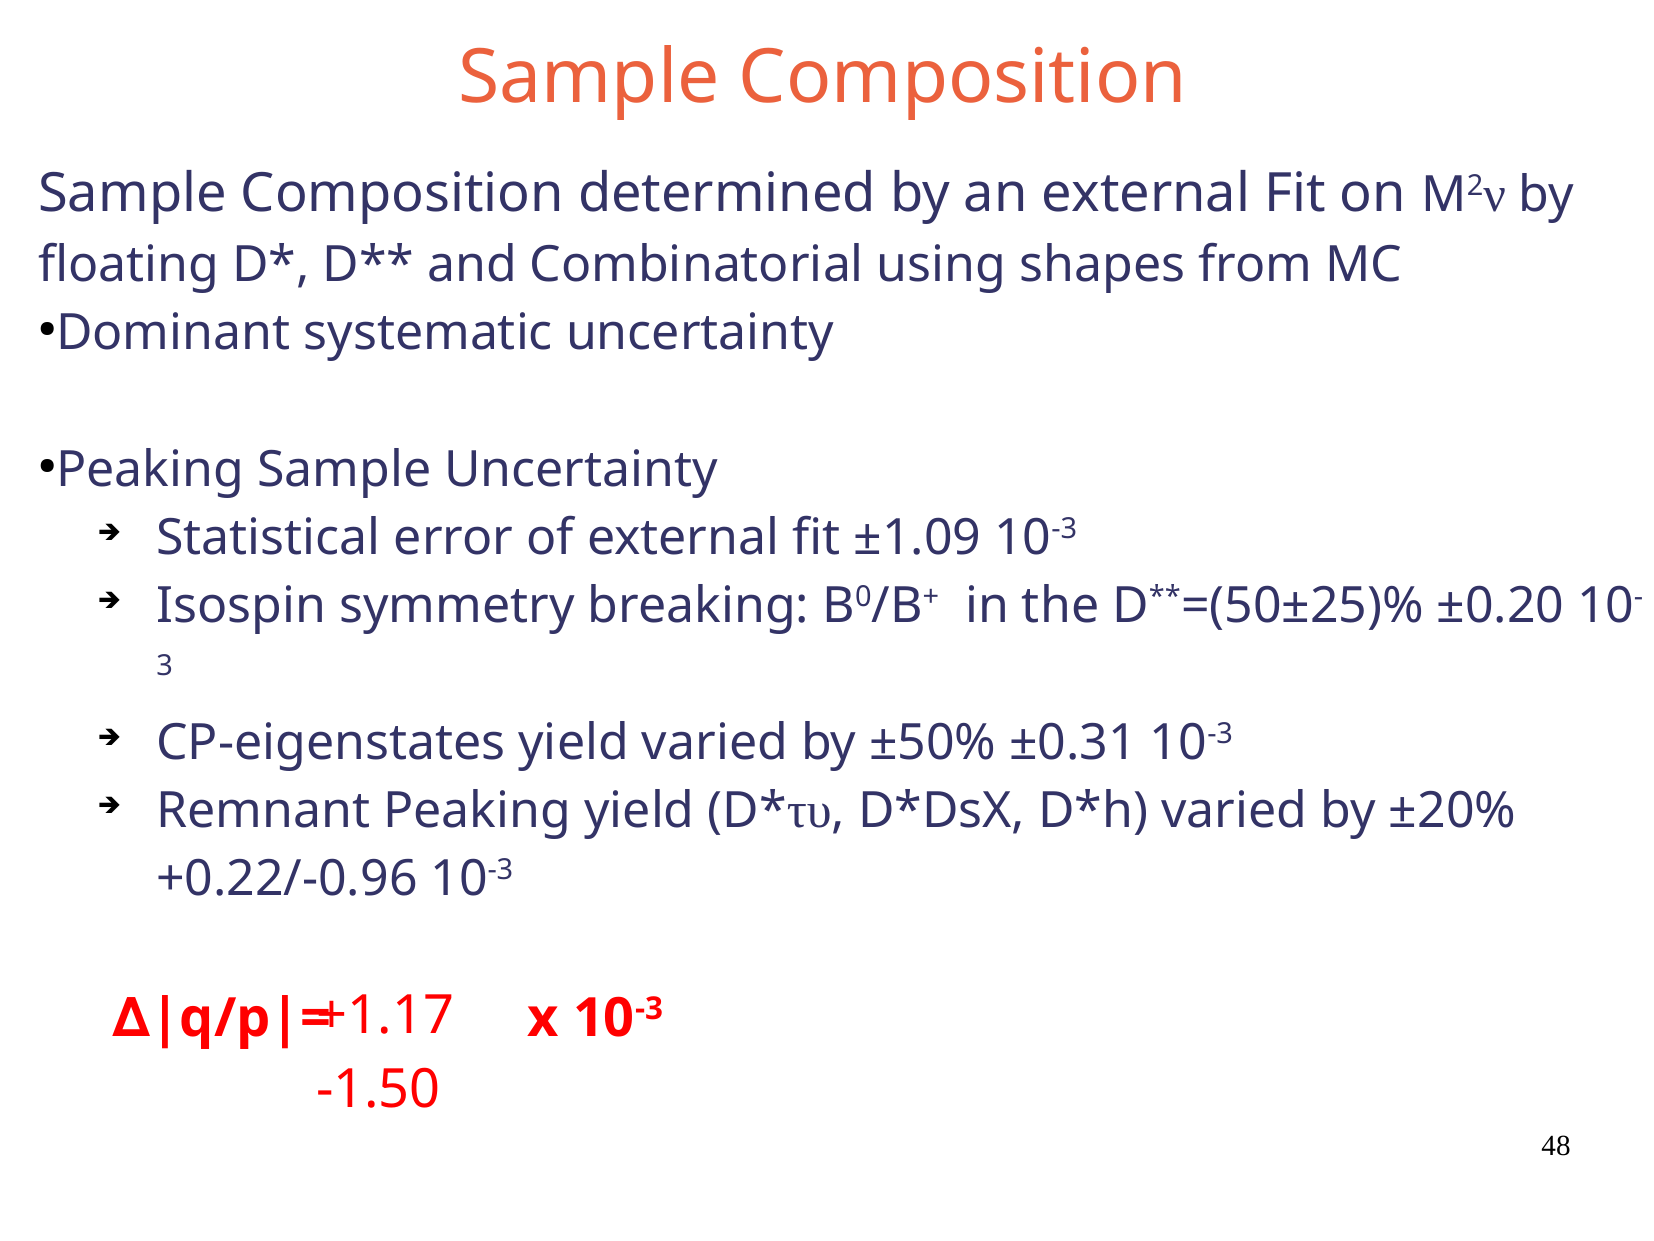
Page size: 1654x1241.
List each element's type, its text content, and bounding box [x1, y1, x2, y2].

text_box Sample Composition determined by an external Fit on M2ν by floating D*, D** and Combinatorial using shapes from MC Dominant systematic uncertainty Peaking Sample Uncertainty Statistical error of external fit ±1.09 10-3 Isospin symmetry breaking: B0/B+ in the D**=(50±25)% ±0.20 10-3 CP-eigenstates yield varied by ±50% ±0.31 10-3 Remnant Peaking yield (D*τυ, D*DsX, D*h) varied by ±20% +0.22/-0.96 10-3 ∆|q/p|= x 10-3 [23, 146, 1654, 1241]
text_box +1.17 -1.50 [301, 968, 686, 1151]
title Sample Composition [88, 0, 1578, 146]
